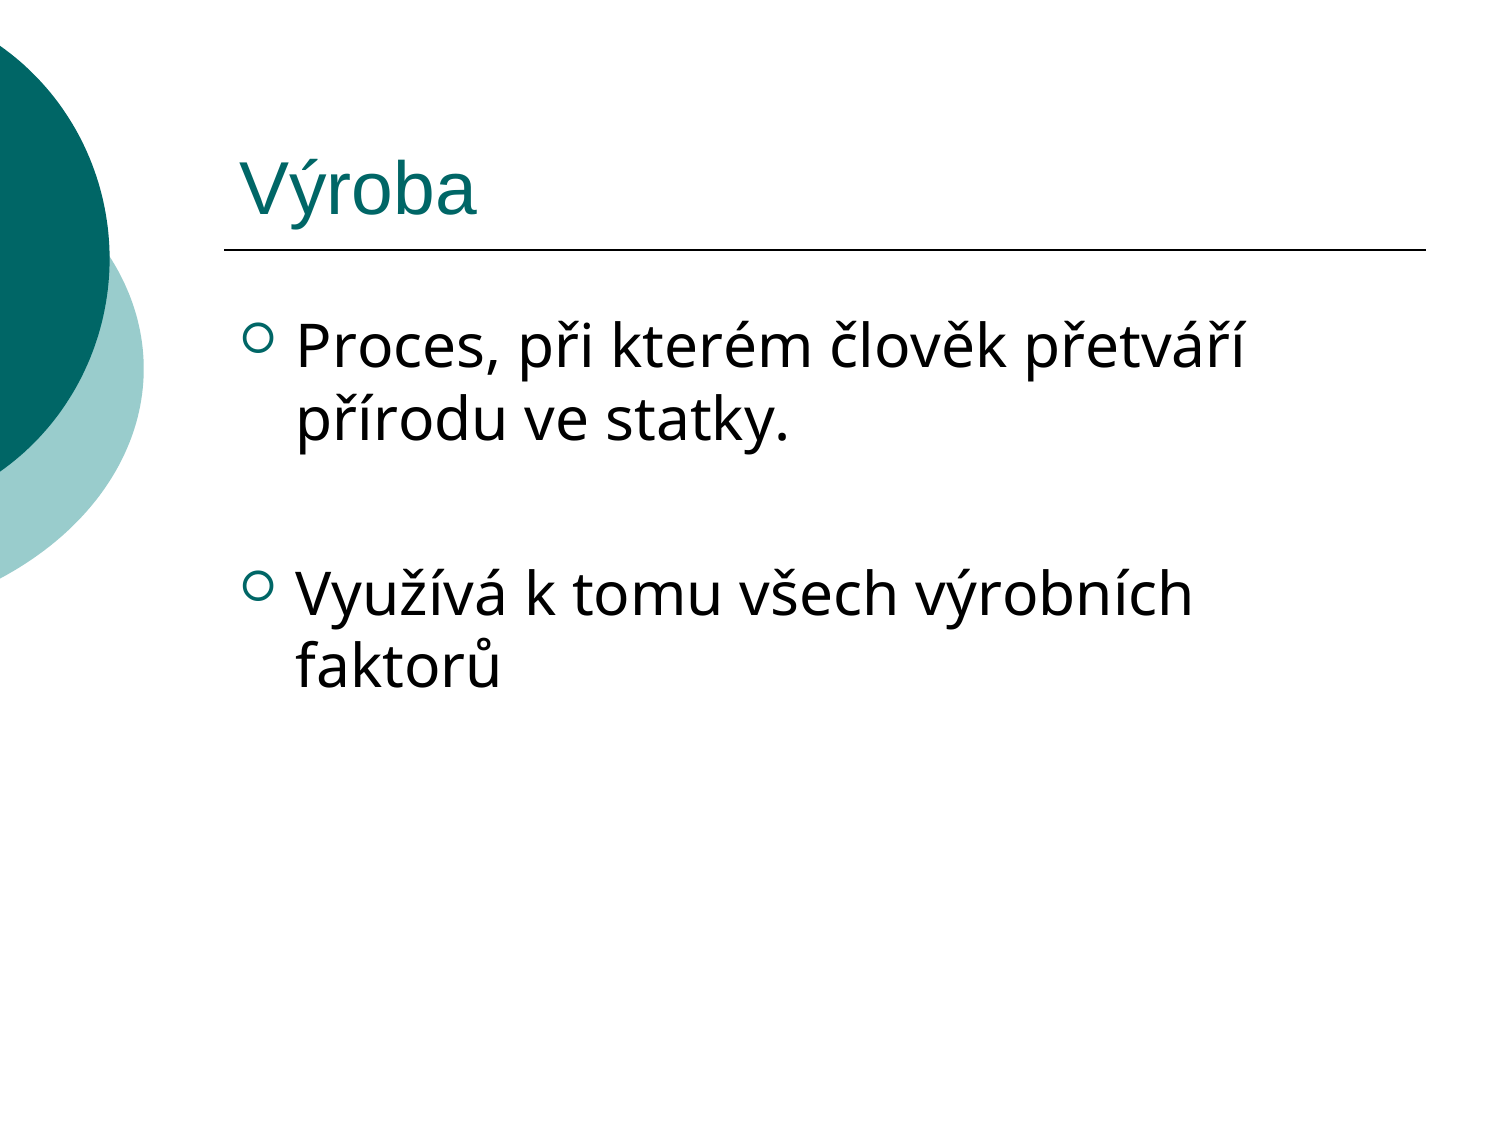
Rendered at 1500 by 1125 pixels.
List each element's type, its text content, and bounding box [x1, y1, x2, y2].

list Proces, při kterém člověk přetváří přírodu ve statky. Využívá k tomu všech výrobních faktorů [224, 299, 1425, 975]
title Výroba [224, 49, 1425, 237]
